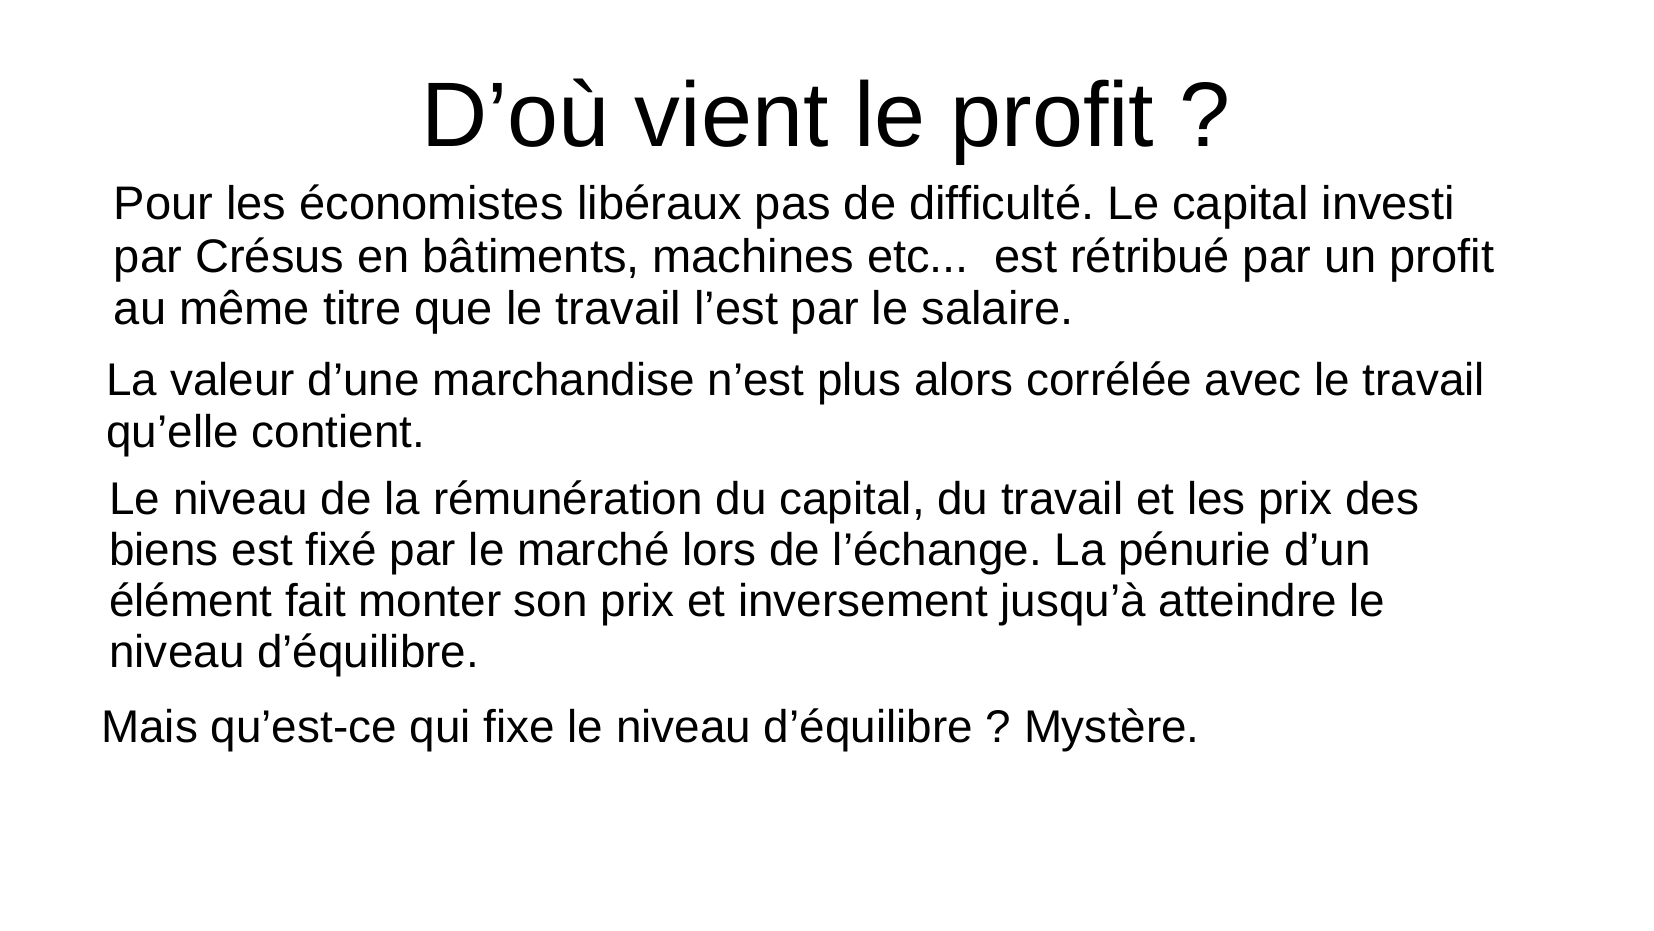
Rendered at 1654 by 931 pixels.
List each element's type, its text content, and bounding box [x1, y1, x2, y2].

title D’où vient le profit ? [82, 37, 1571, 193]
list [106, 479, 1595, 697]
text_box Le niveau de la rémunération du capital, du travail et les prix des biens est fixé par le marché lors de l’échange. La pénurie d’un élément fait monter son prix et inversement jusqu’à atteindre le niveau d’équilibre. [94, 465, 1512, 686]
list Mais qu’est-ce qui fixe le niveau d’équilibre ? Mystère. [30, 700, 1519, 803]
list Pour les économistes libéraux pas de difficulté. Le capital investi par Crésus en bâtiments, machines etc... est rétribué par un profit au même titre que le travail l’est par le salaire. [47, 177, 1536, 336]
list La valeur d’une marchandise n’est plus alors corrélée avec le travail qu’elle contient. [35, 354, 1524, 515]
